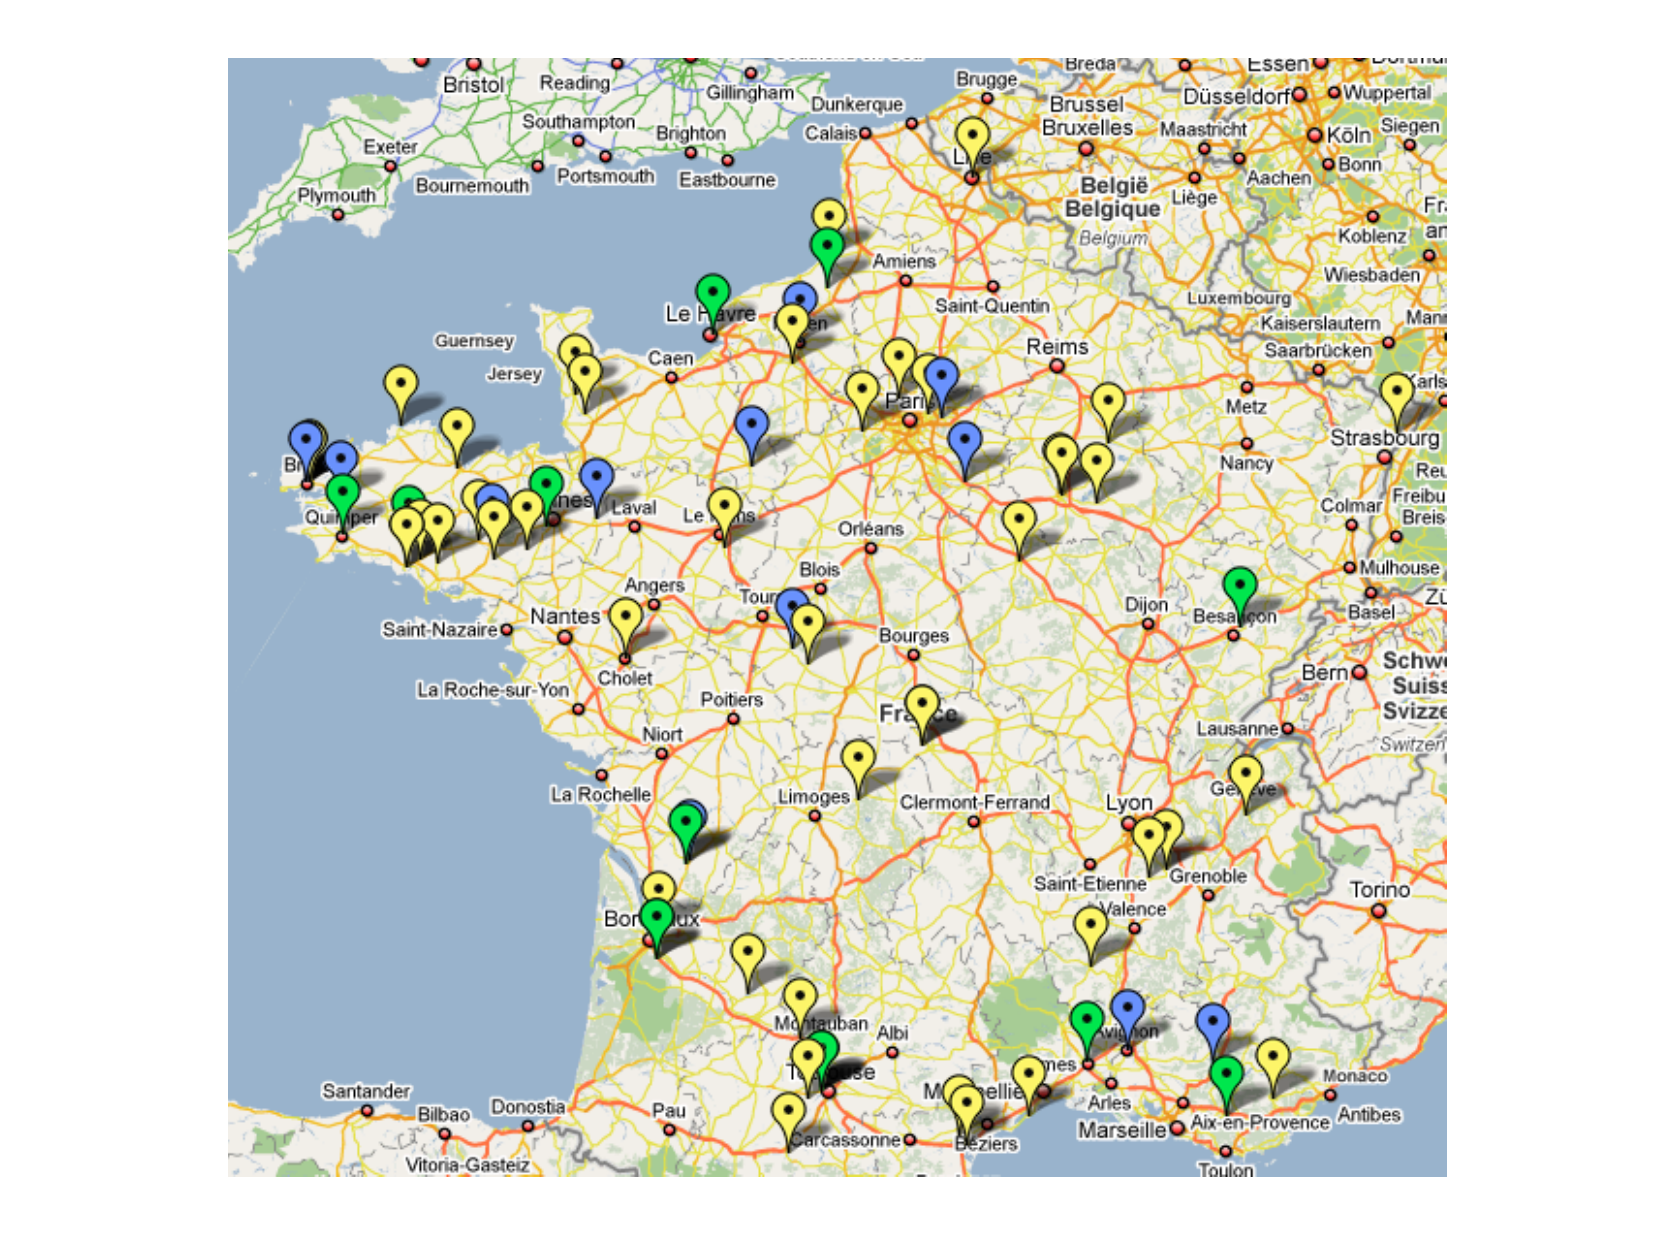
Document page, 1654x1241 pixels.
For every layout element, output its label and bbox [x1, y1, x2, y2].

picture [228, 58, 1447, 1177]
